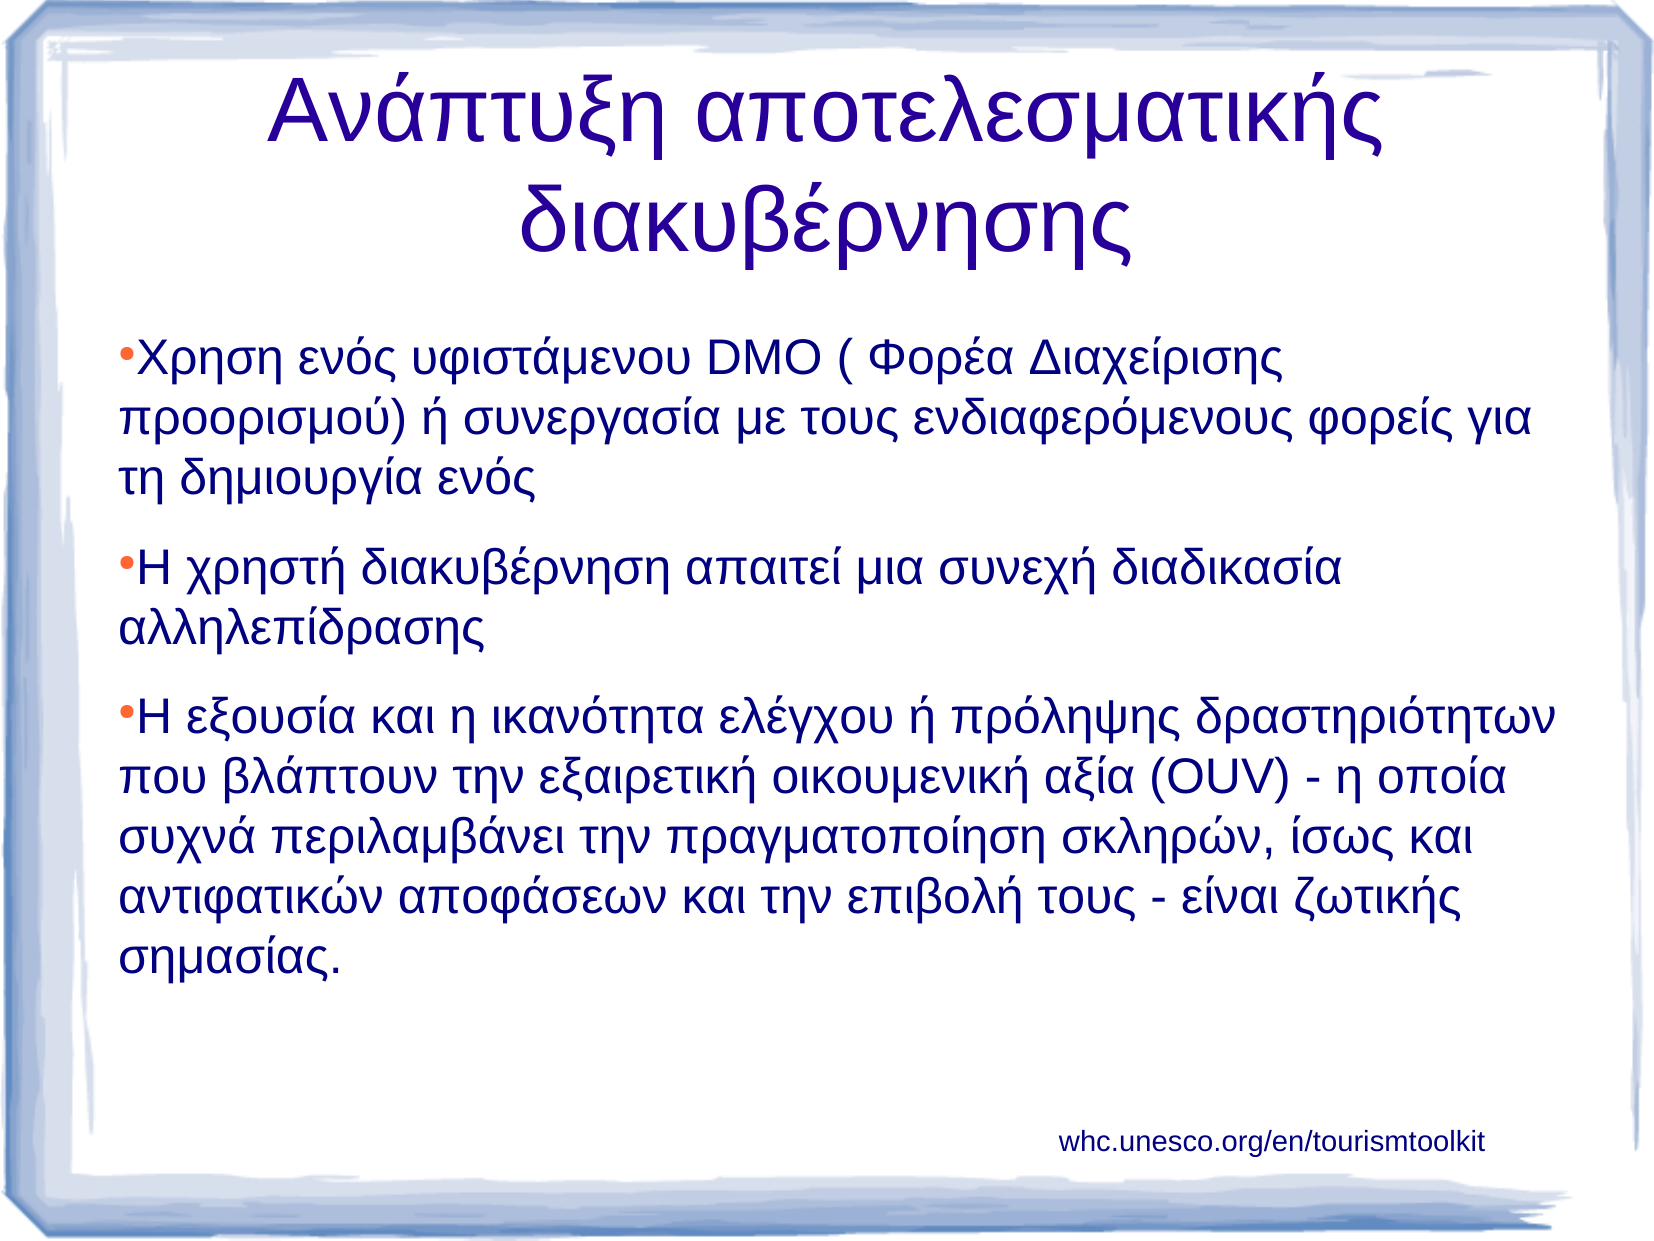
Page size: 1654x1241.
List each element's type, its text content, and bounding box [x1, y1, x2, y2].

list Χρηση ενός υφιστάμενου DMO ( Φορέα Διαχείρισης προορισμού) ή συνεργασία με τους ενδιαφερόμενους φορείς για τη δημιουργία ενός Η χρηστή διακυβέρνηση απαιτεί μια συνεχή διαδικασία αλληλεπίδρασης Η εξουσία και η ικανότητα ελέγχου ή πρόληψης δραστηριότητων που βλάπτουν την εξαιρετική οικουμενική αξία (OUV) - η οποία συχνά περιλαμβάνει την πραγματοποίηση σκληρών, ίσως και αντιφατικών αποφάσεων και την επιβολή τους - είναι ζωτικής σημασίας. [118, 324, 1571, 1004]
text_box whc.unesco.org/en/tourismtoolkit [1058, 1122, 1595, 1155]
title Ανάπτυξη αποτελεσματικής διακυβέρνησης [82, 49, 1571, 257]
